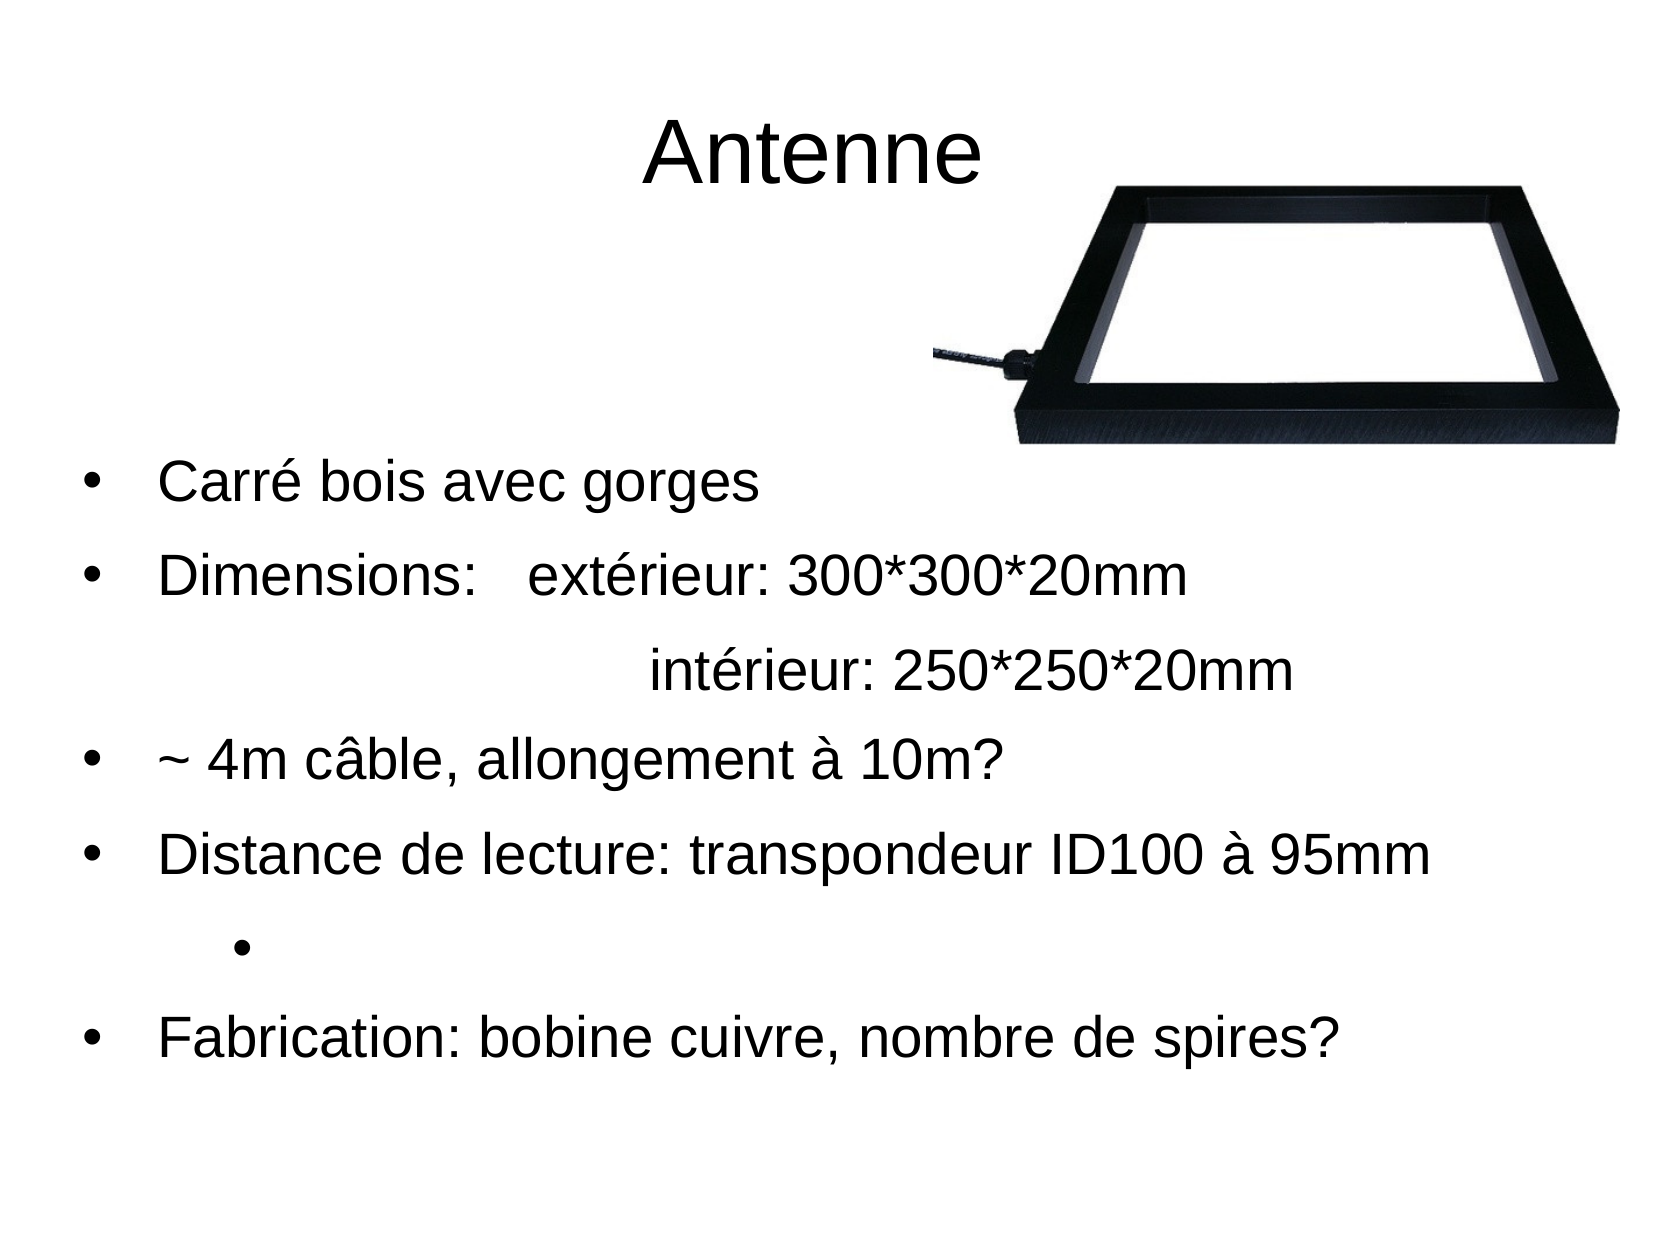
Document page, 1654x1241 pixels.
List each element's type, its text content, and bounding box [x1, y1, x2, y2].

list Carré bois avec gorges Dimensions: extérieur: 300*300*20mm intérieur: 250*250*20mm ~ 4m câble, allongement à 10m? Distance de lecture: transpondeur ID100 à 95mm Fabrication: bobine cuivre, nombre de spires? [82, 444, 1538, 1164]
title Antenne [82, 49, 1571, 257]
picture [933, 184, 1620, 445]
